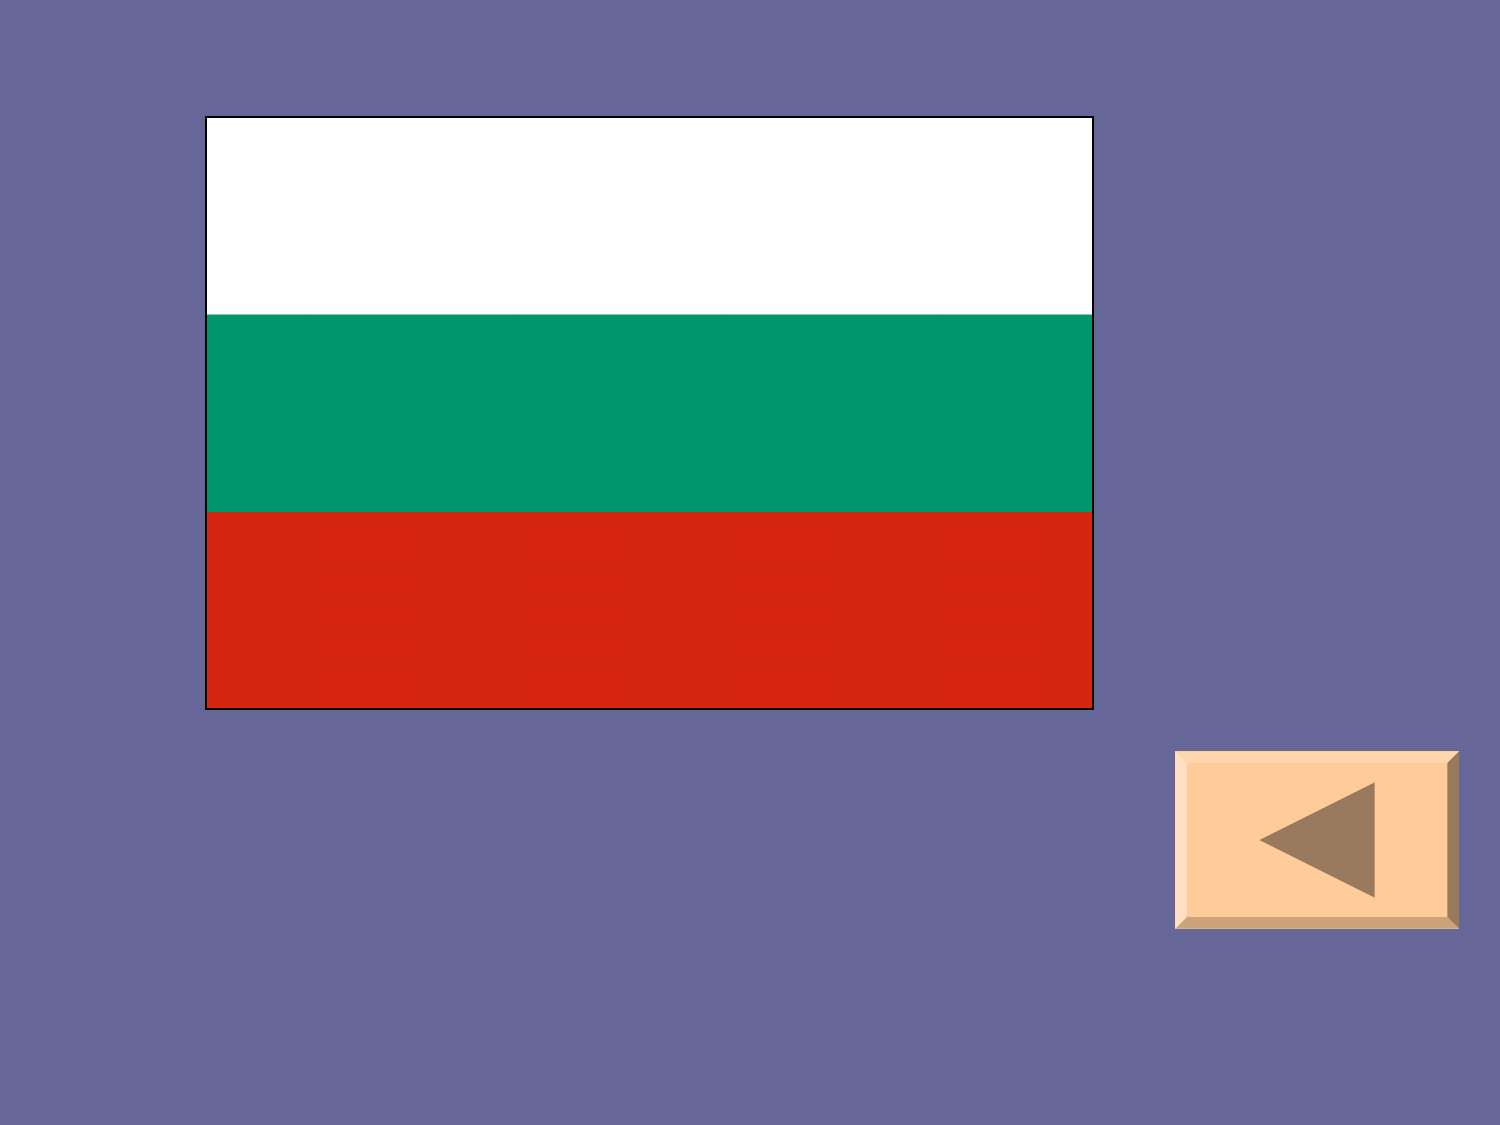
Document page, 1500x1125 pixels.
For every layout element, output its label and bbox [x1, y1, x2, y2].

picture [206, 117, 1093, 709]
text_box [1176, 751, 1459, 929]
